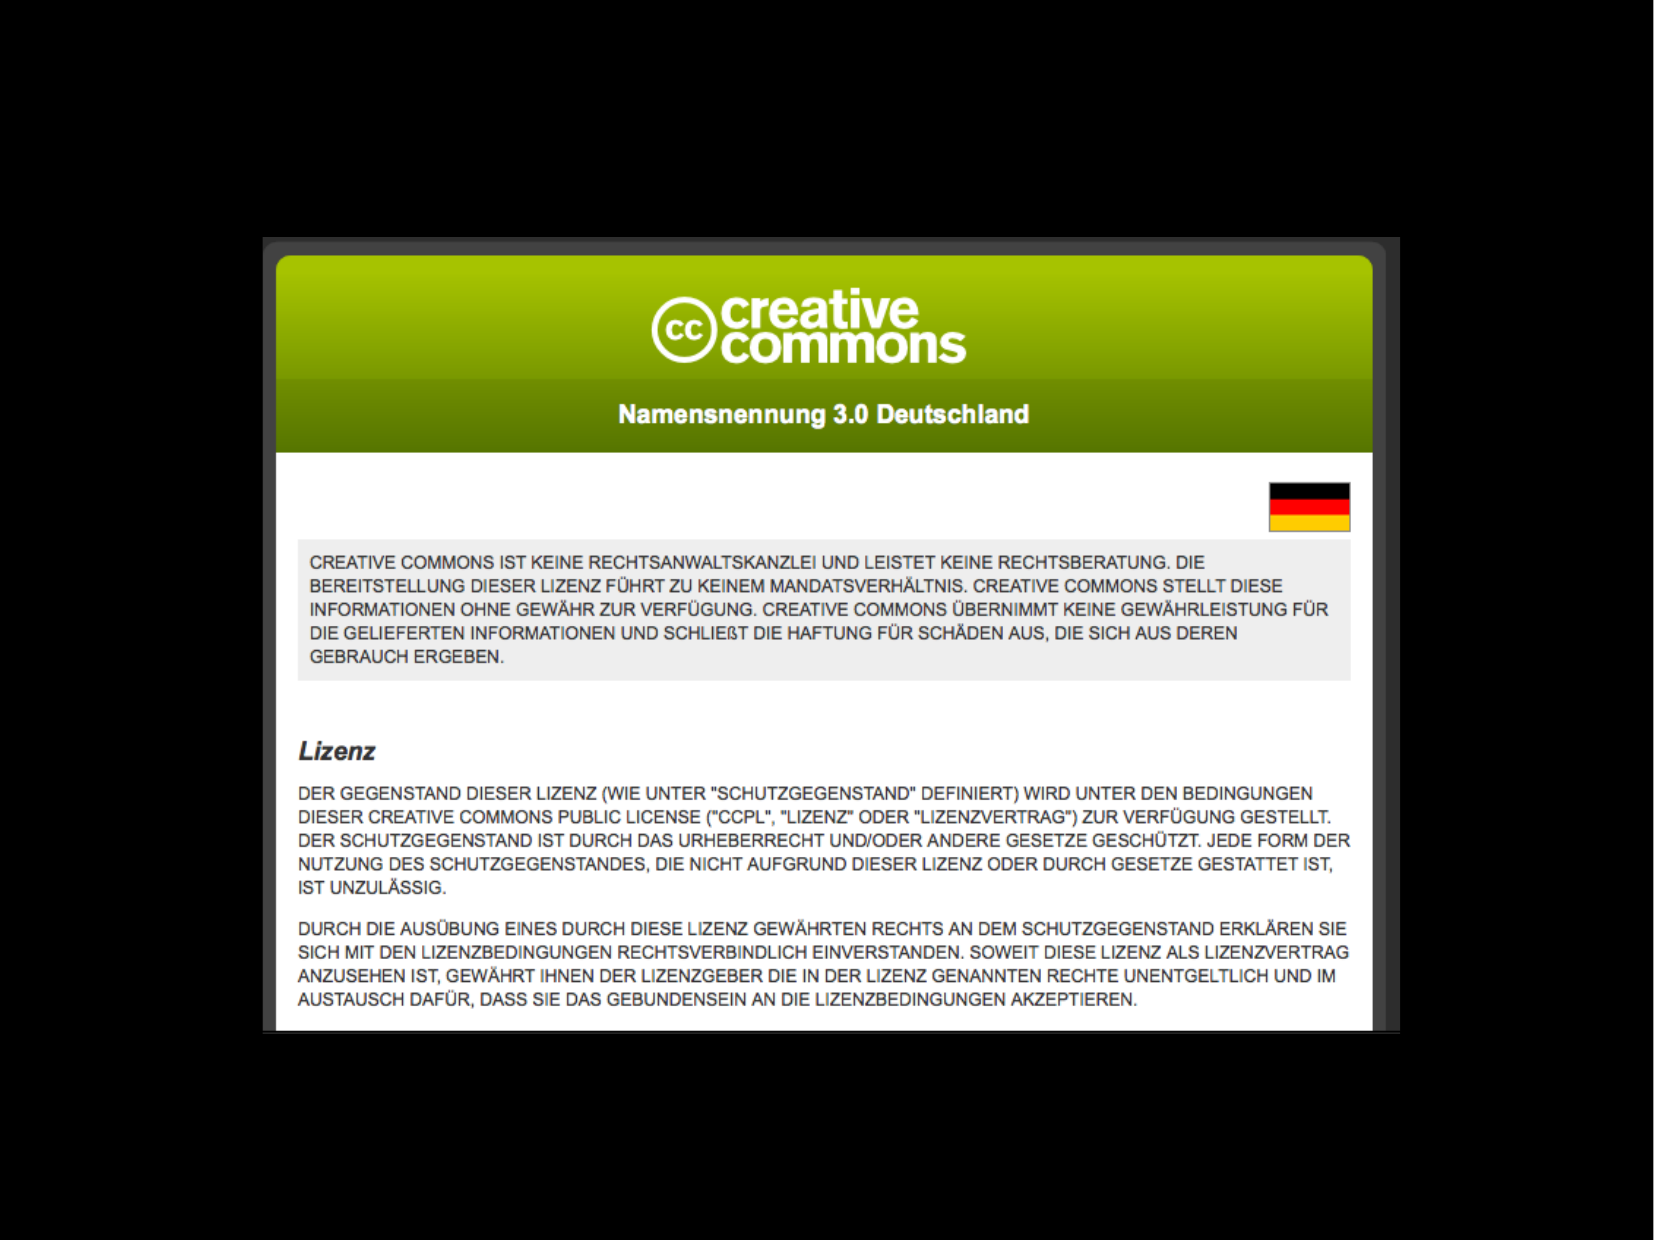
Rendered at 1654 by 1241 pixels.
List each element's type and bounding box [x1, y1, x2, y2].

picture [262, 237, 1401, 1034]
